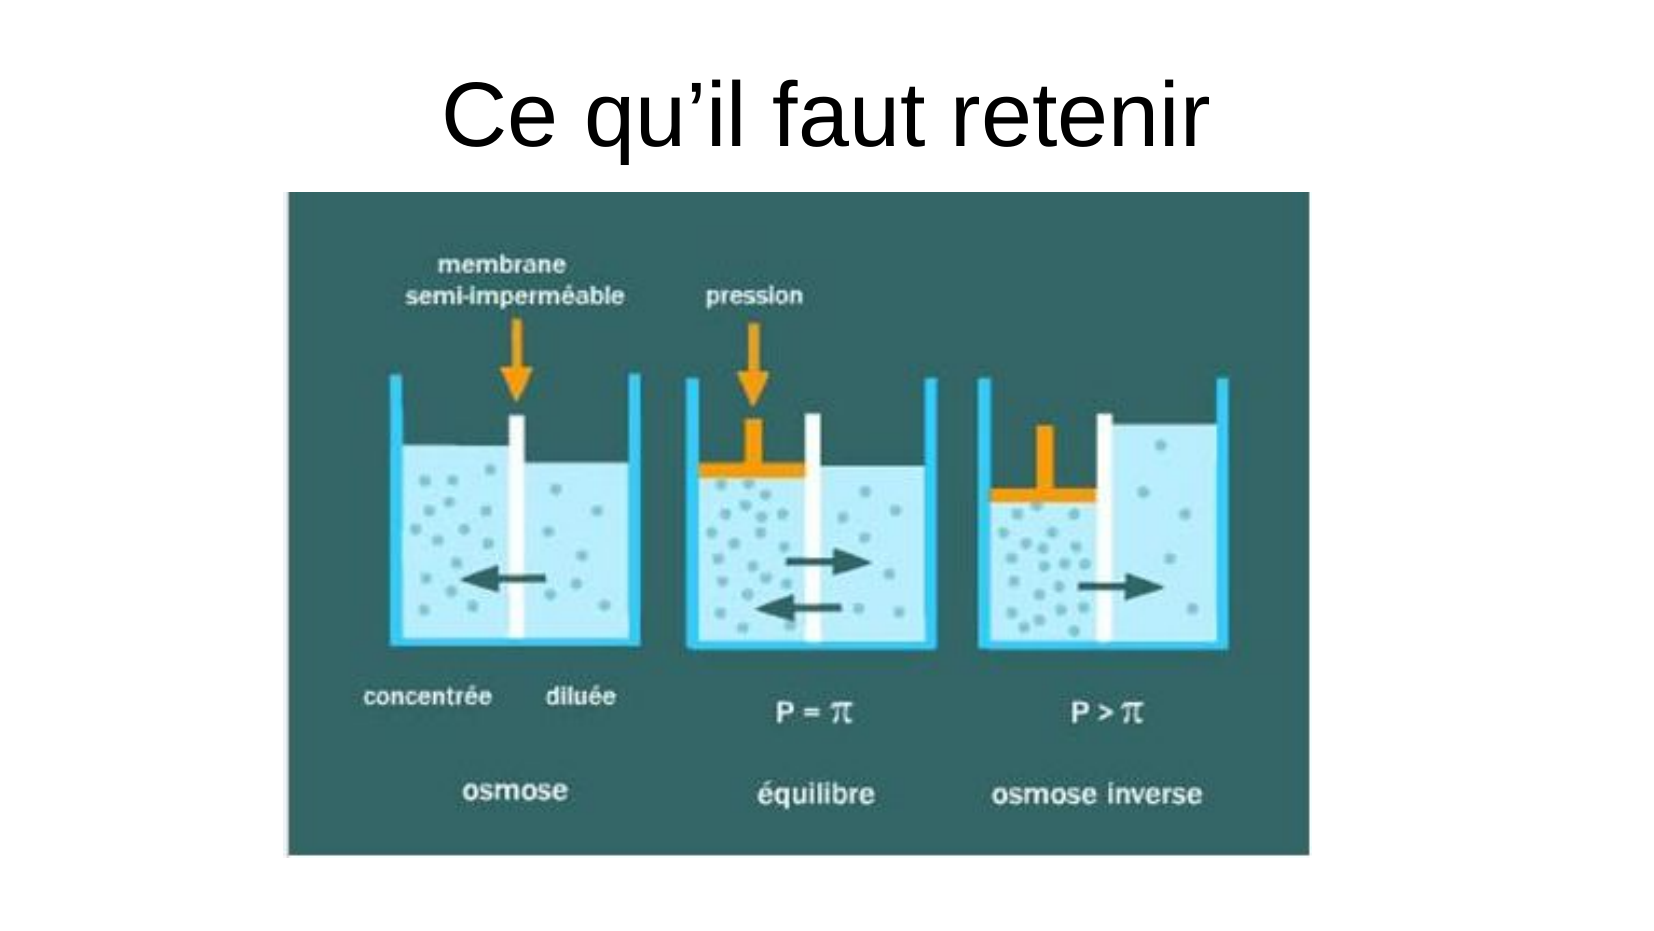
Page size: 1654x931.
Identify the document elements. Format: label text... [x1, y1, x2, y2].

title Ce qu’il faut retenir [82, 37, 1571, 193]
picture [283, 192, 1312, 858]
